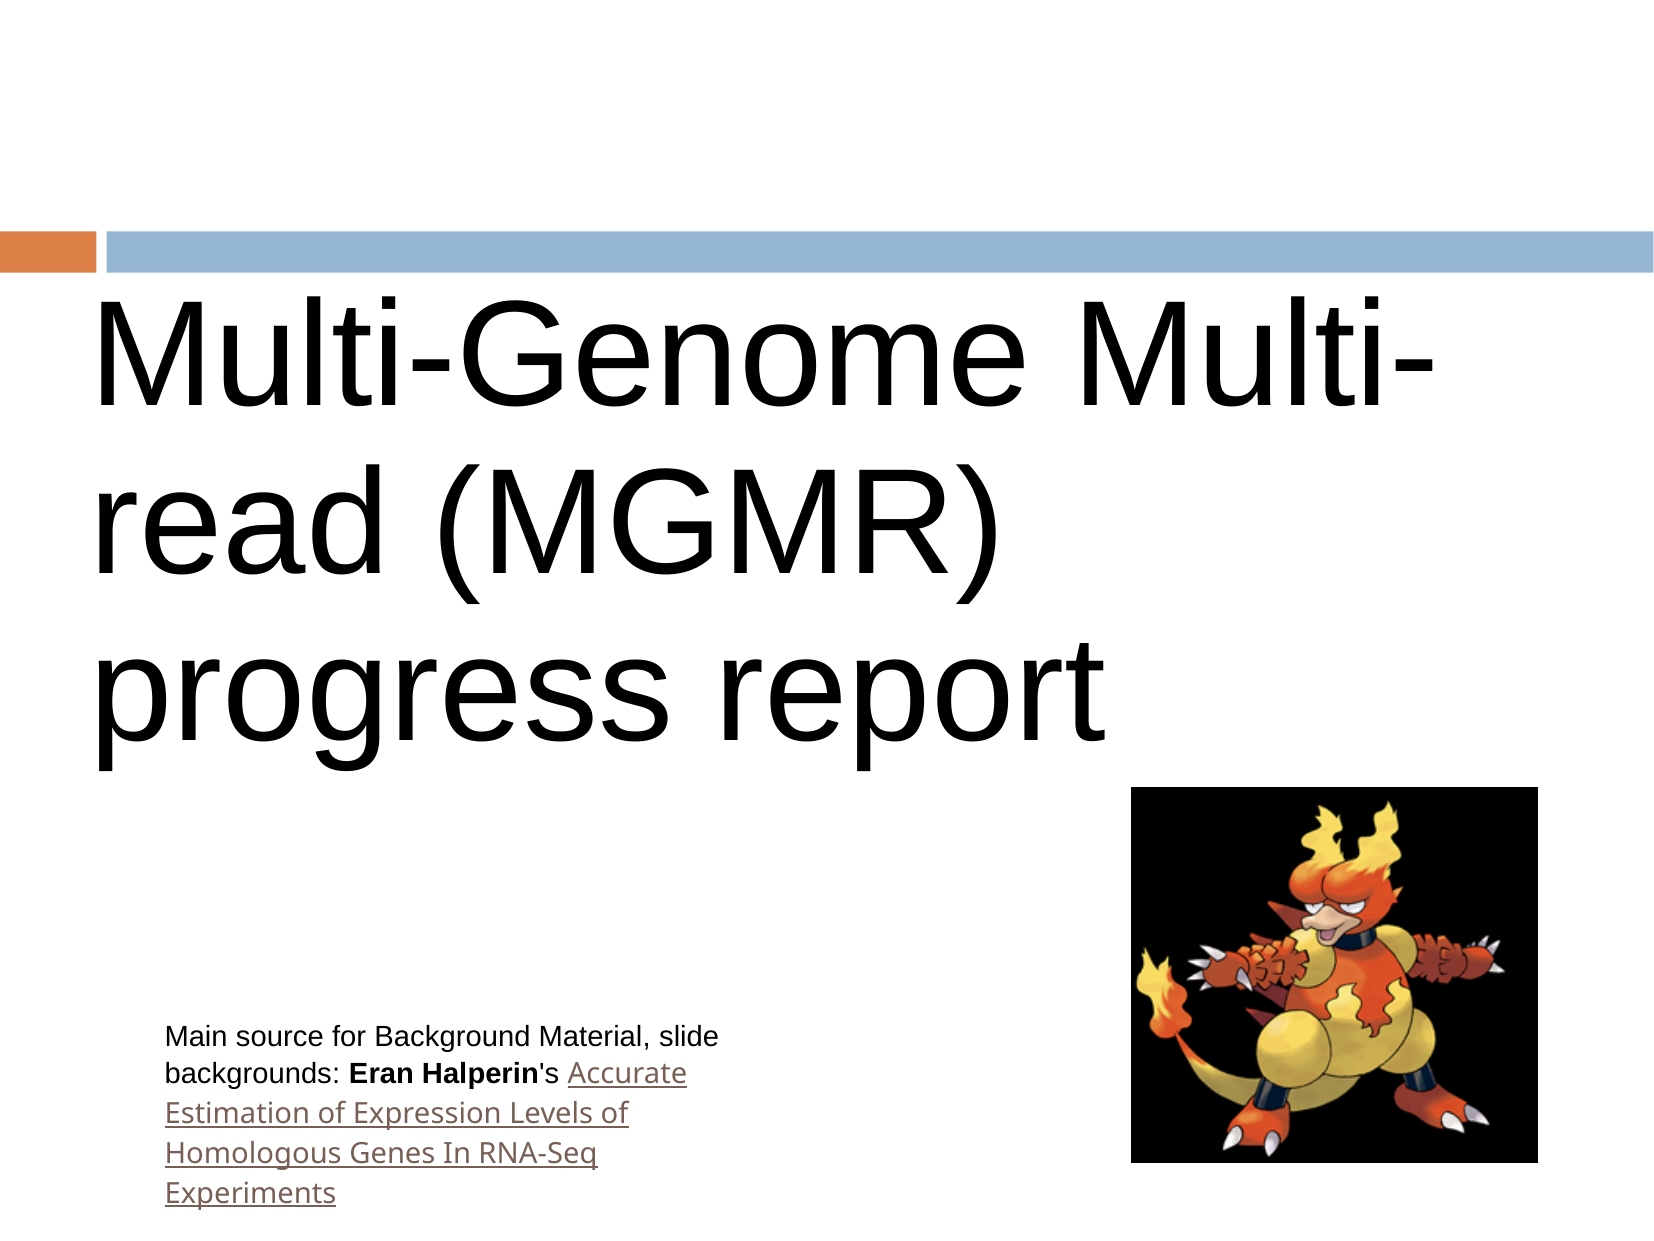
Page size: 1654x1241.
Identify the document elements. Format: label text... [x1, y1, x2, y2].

text_box Multi-Genome Multi-read (MGMR) progress report [74, 262, 1565, 1107]
picture [1131, 1107, 1538, 1163]
text_box Main source for Background Material, slide backgrounds: Eran Halperin's Accurate Estimation of Expression Levels of Homologous Genes In RNA-Seq Experiments [149, 1012, 750, 1230]
